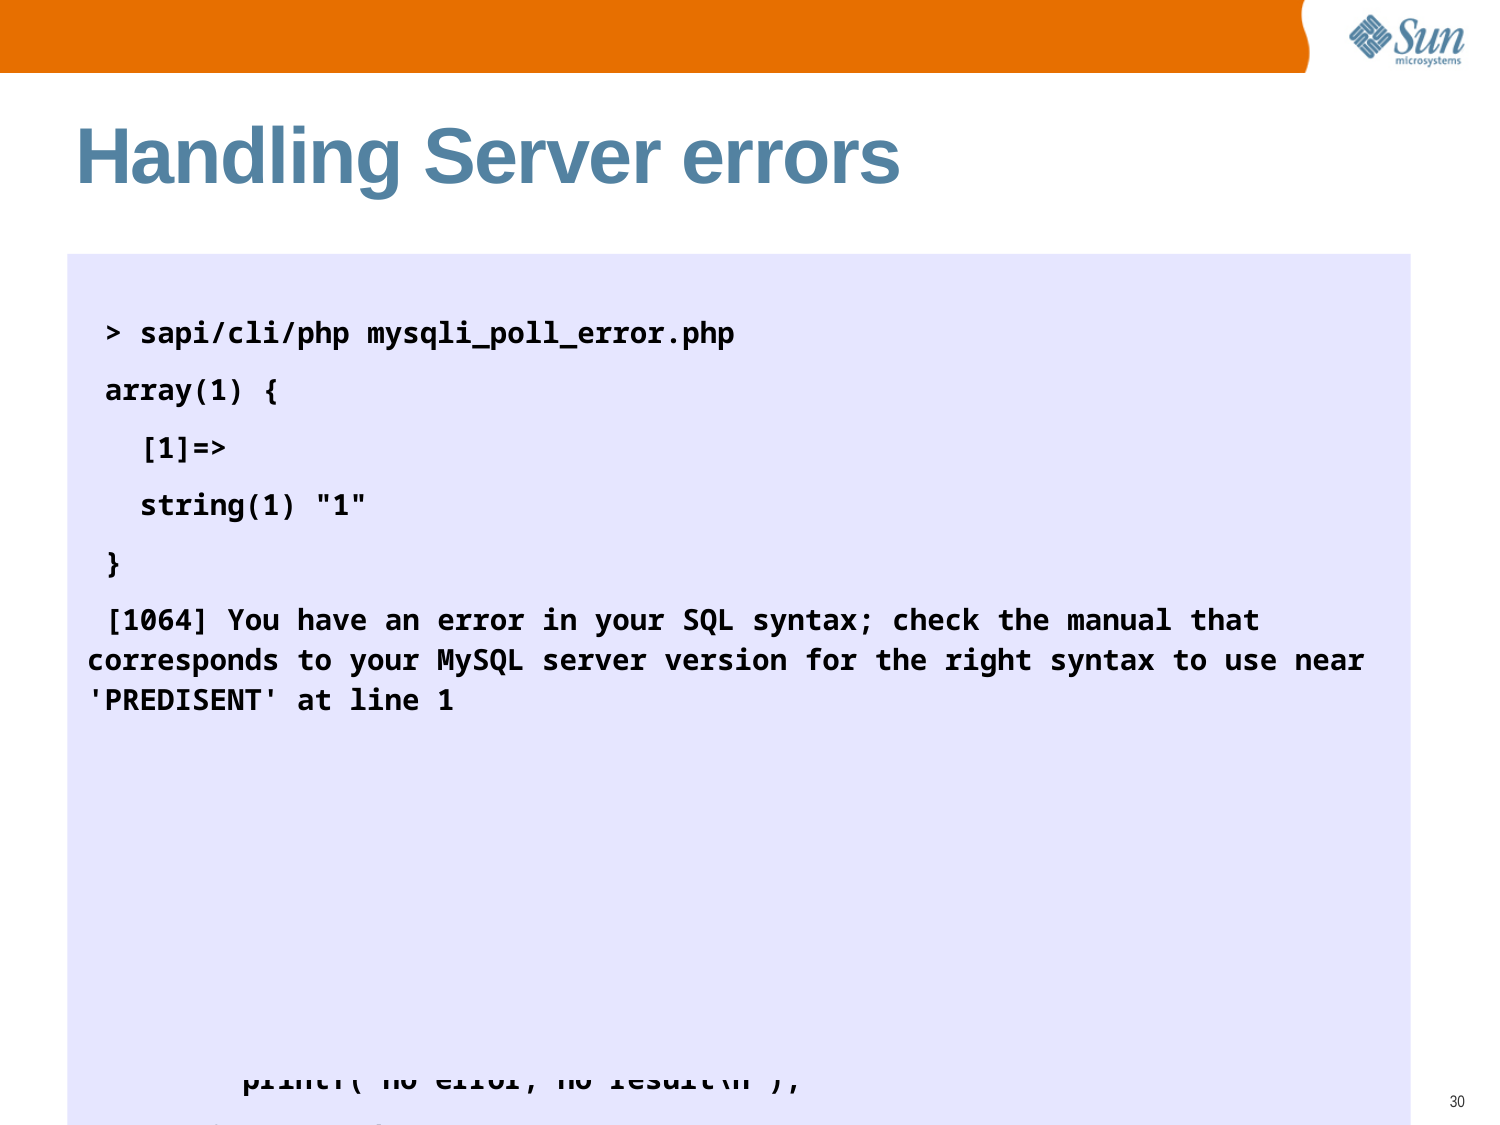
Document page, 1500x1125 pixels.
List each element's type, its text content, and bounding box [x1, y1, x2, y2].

picture [0, 0, 1500, 73]
text_box > sapi/cli/php mysqli_poll_error.php array(1) { [1]=> string(1) "1" } [1064] You have an error in your SQL syntax; check the manual that corresponds to your MySQL server version for the right syntax to use near 'PREDISENT' at line 1 [69, 254, 1410, 1080]
title Handling Server errors [75, 119, 1437, 224]
